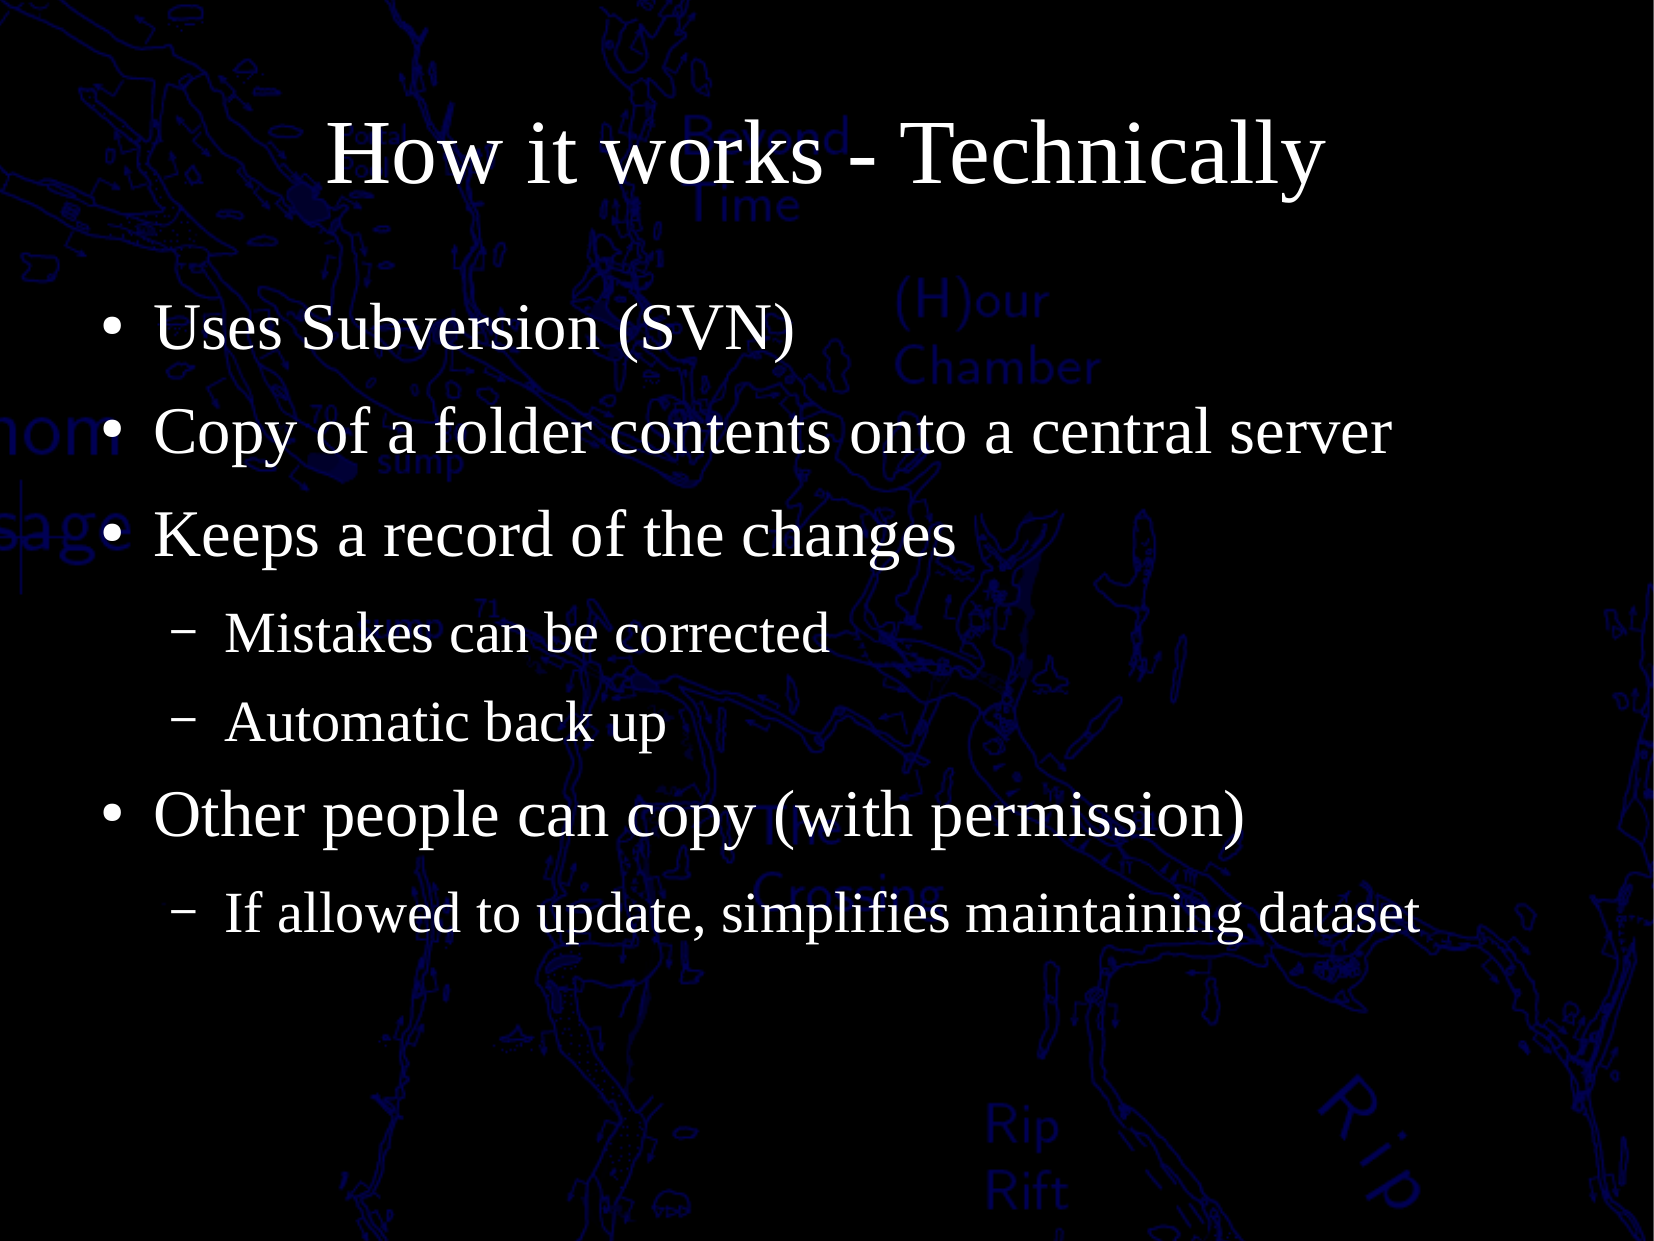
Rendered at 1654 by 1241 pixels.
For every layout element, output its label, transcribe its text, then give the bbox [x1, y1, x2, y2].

list Uses Subversion (SVN) Copy of a folder contents onto a central server Keeps a record of the changes Mistakes can be corrected Automatic back up Other people can copy (with permission) If allowed to update, simplifies maintaining dataset [82, 290, 1571, 1010]
title How it works - Technically [82, 49, 1571, 257]
picture [0, 0, 1654, 1241]
